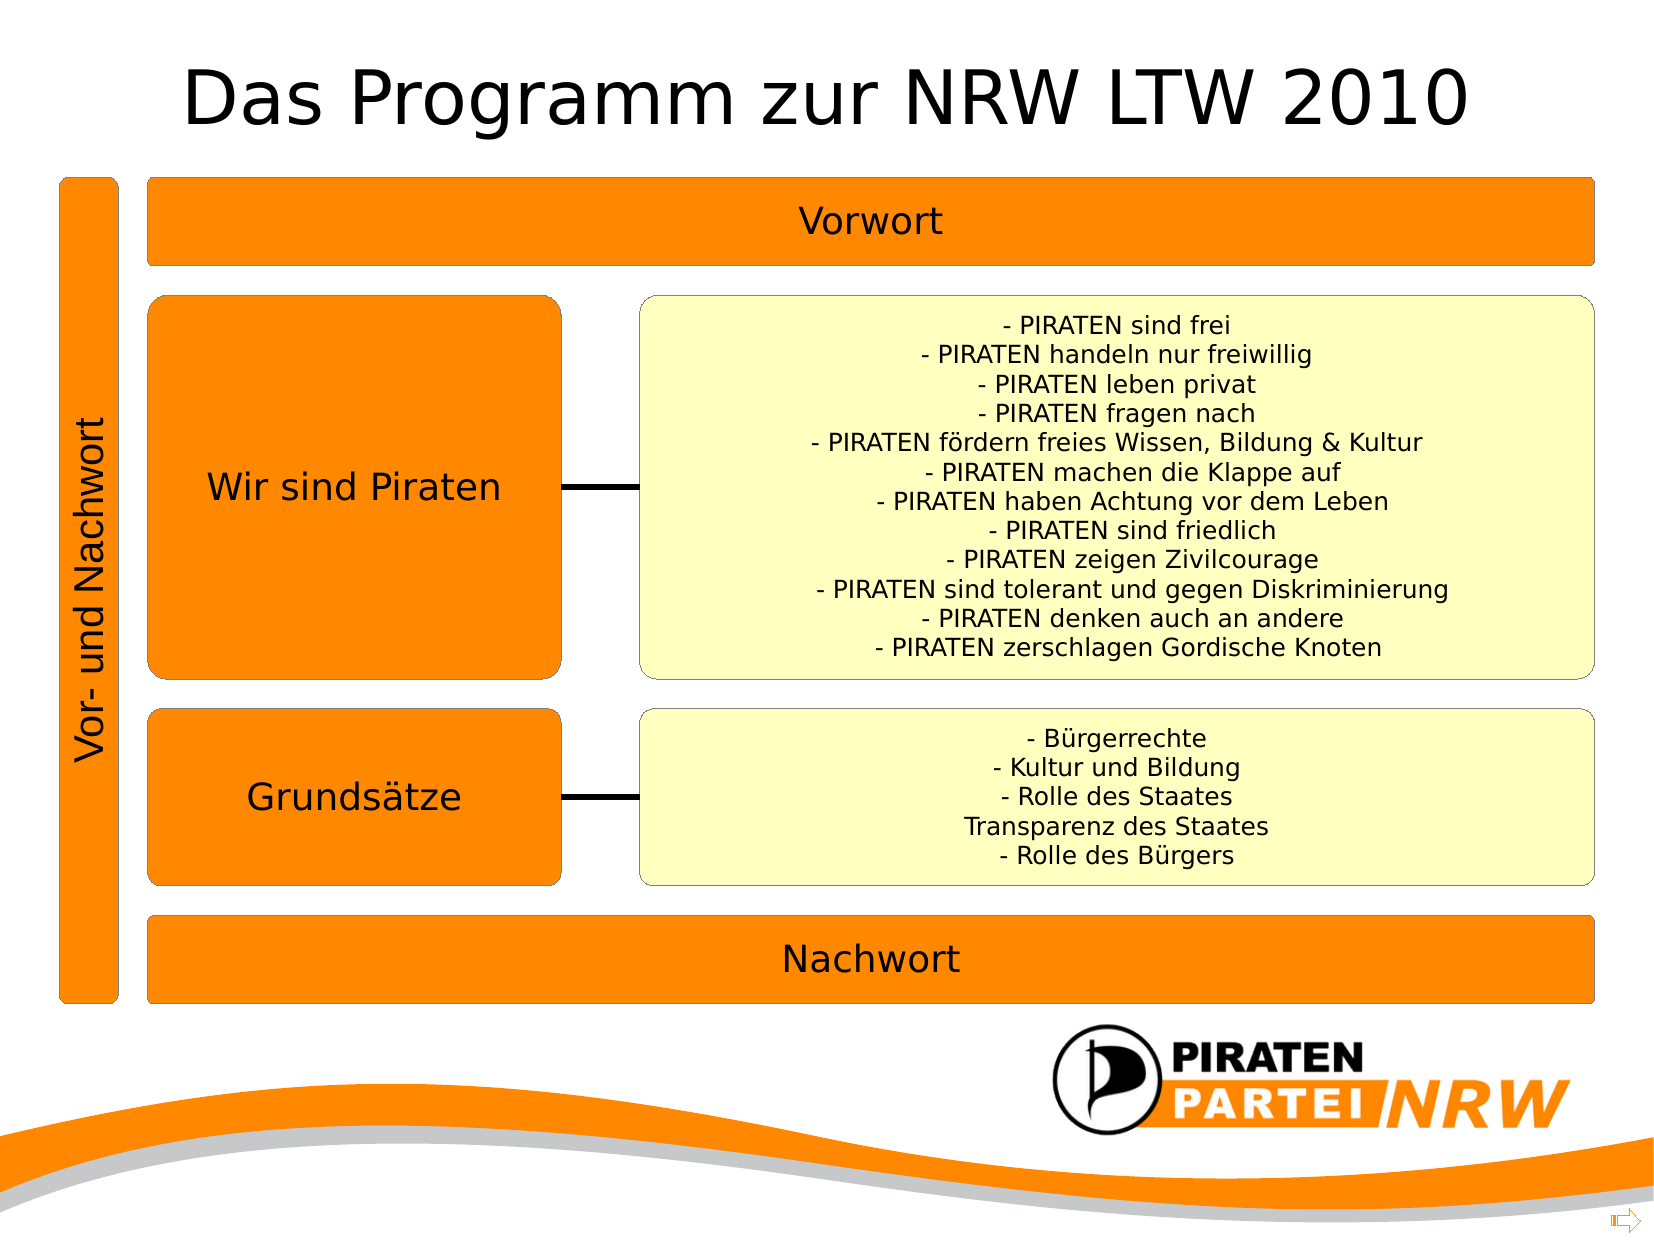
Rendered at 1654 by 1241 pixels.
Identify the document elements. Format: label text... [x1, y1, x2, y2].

text_box Nachwort [147, 915, 1595, 1004]
title Das Programm zur NRW LTW 2010 [82, 0, 1571, 352]
text_box Vor- und Nachwort [59, 177, 119, 1004]
text_box Wir sind Piraten [147, 295, 562, 680]
text_box Grundsätze [147, 708, 562, 886]
text_box Vorwort [147, 177, 1595, 266]
text_box - Bürgerrechte - Kultur und Bildung - Rolle des Staates Transparenz des Staates - Rolle des Bürgers [639, 708, 1595, 886]
picture [1045, 1021, 1579, 1140]
text_box - PIRATEN sind frei - PIRATEN handeln nur freiwillig - PIRATEN leben privat - PIRATEN fragen nach - PIRATEN fördern freies Wissen, Bildung & Kultur - PIRATEN machen die Klappe auf - PIRATEN haben Achtung vor dem Leben - PIRATEN sind friedlich - PIRATEN zeigen Zivilcourage - PIRATEN sind tolerant und gegen Diskriminierung - PIRATEN denken auch an andere - PIRATEN zerschlagen Gordische Knoten [639, 295, 1595, 680]
